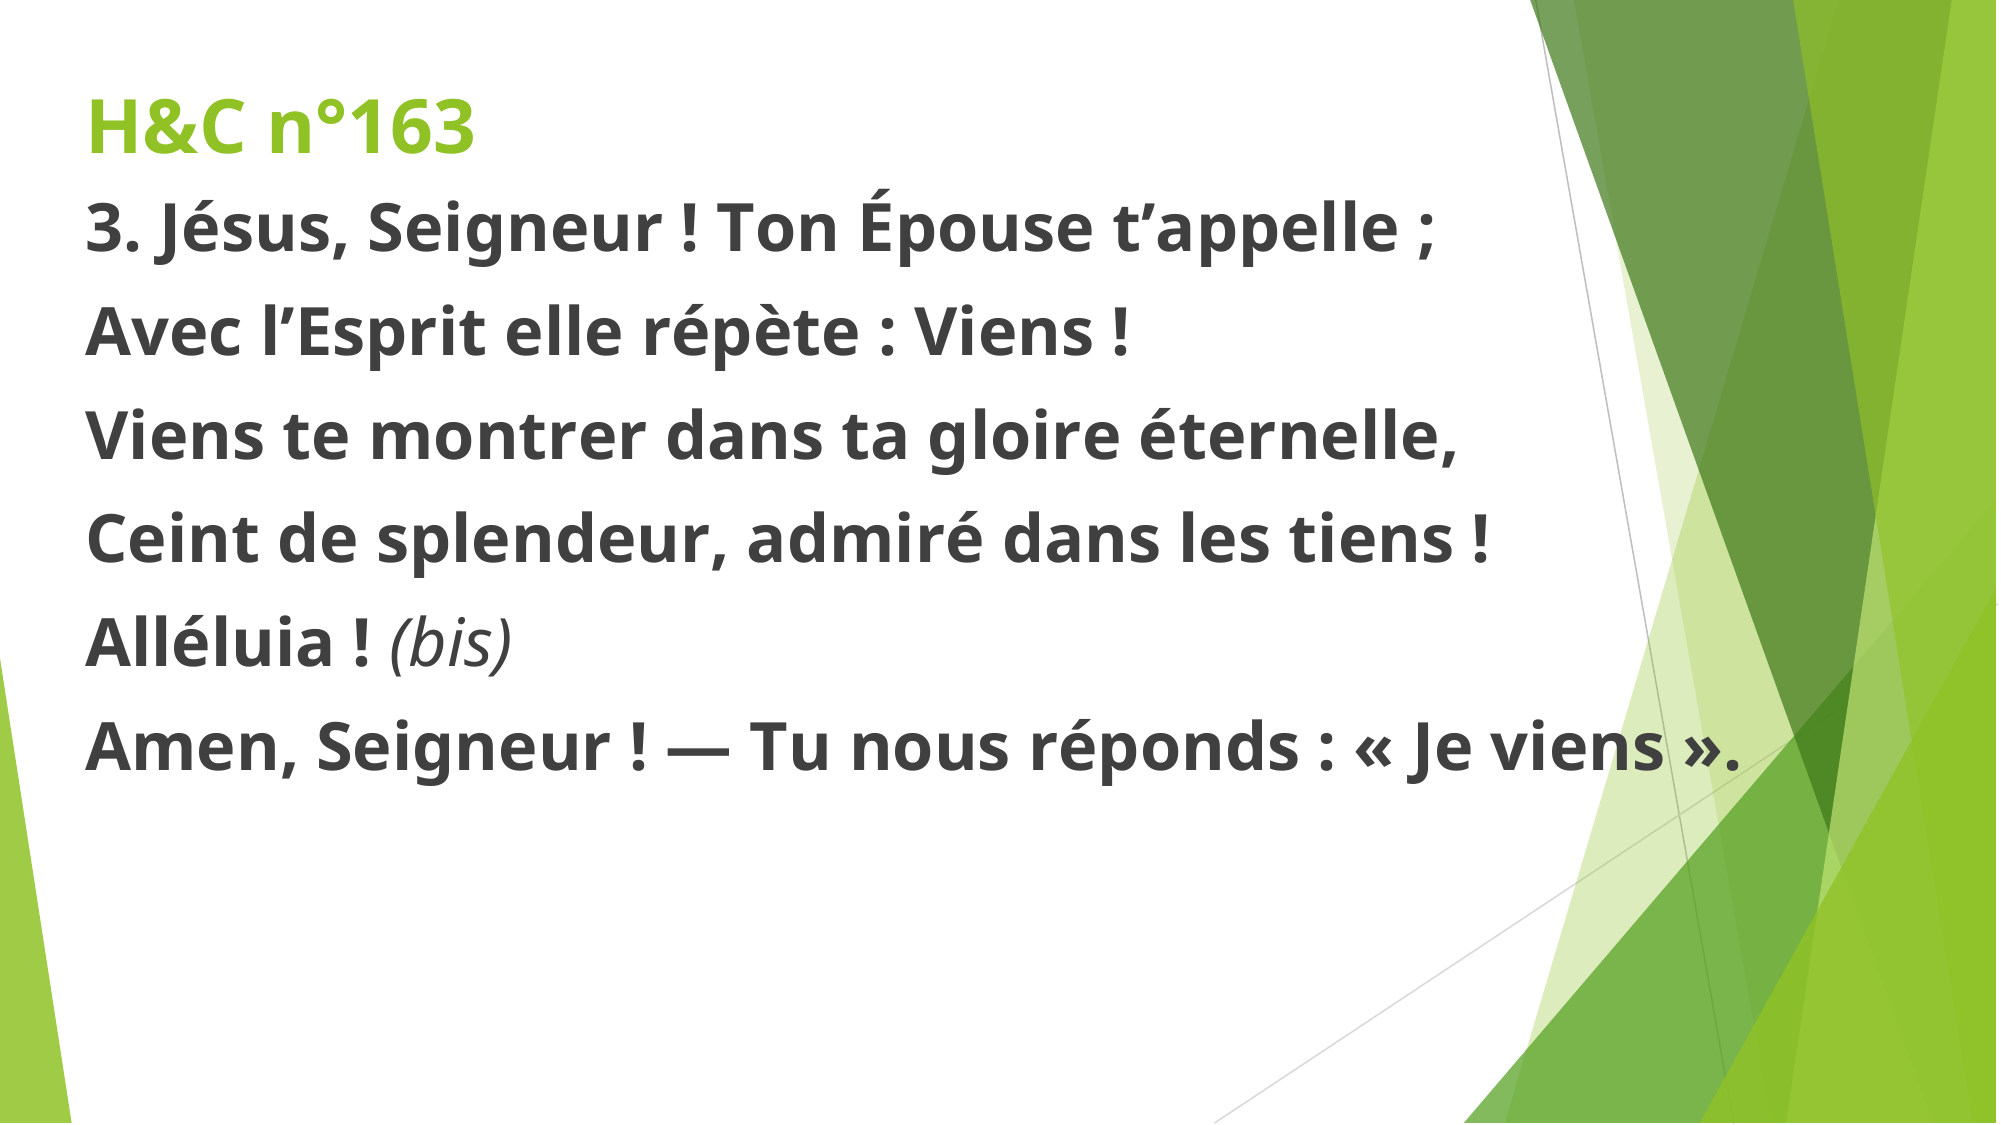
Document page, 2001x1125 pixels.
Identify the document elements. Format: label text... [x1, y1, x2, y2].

text_box H&C n°163 [70, 70, 567, 165]
text_box 3. Jésus, Seigneur ! Ton Épouse t’appelle ; Avec l’Esprit elle répète : Viens ! Viens te montrer dans ta gloire éternelle, Ceint de splendeur, admiré dans les tiens ! Alléluia ! (bis) Amen, Seigneur ! — Tu nous réponds : « Je viens ». [70, 165, 1985, 1075]
